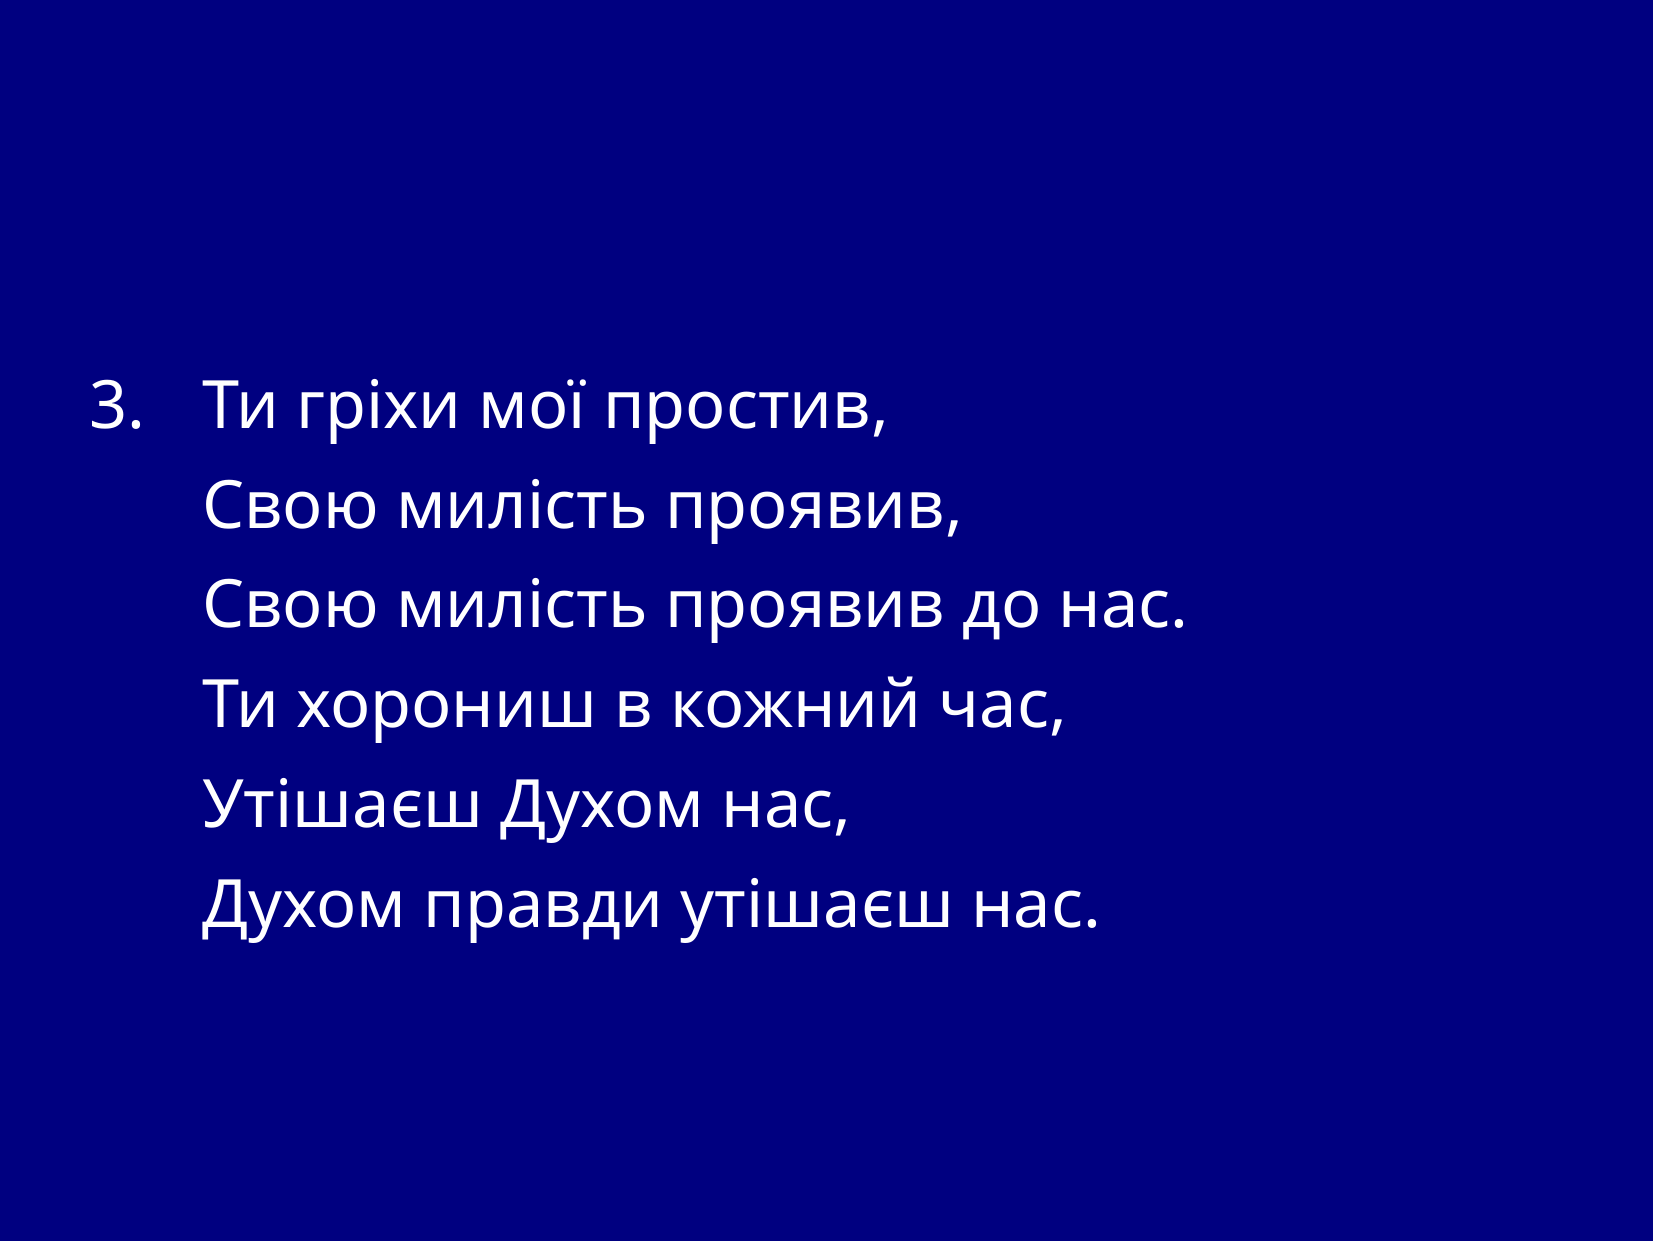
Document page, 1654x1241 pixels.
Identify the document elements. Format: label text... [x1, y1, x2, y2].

text_box 3. Ти гріхи мої простив, Свою милість проявив, Свою милість проявив до нас. Ти хорониш в кожний час, Утішаєш Духом нас, Духом правди утішаєш нас. [75, 150, 1576, 1163]
